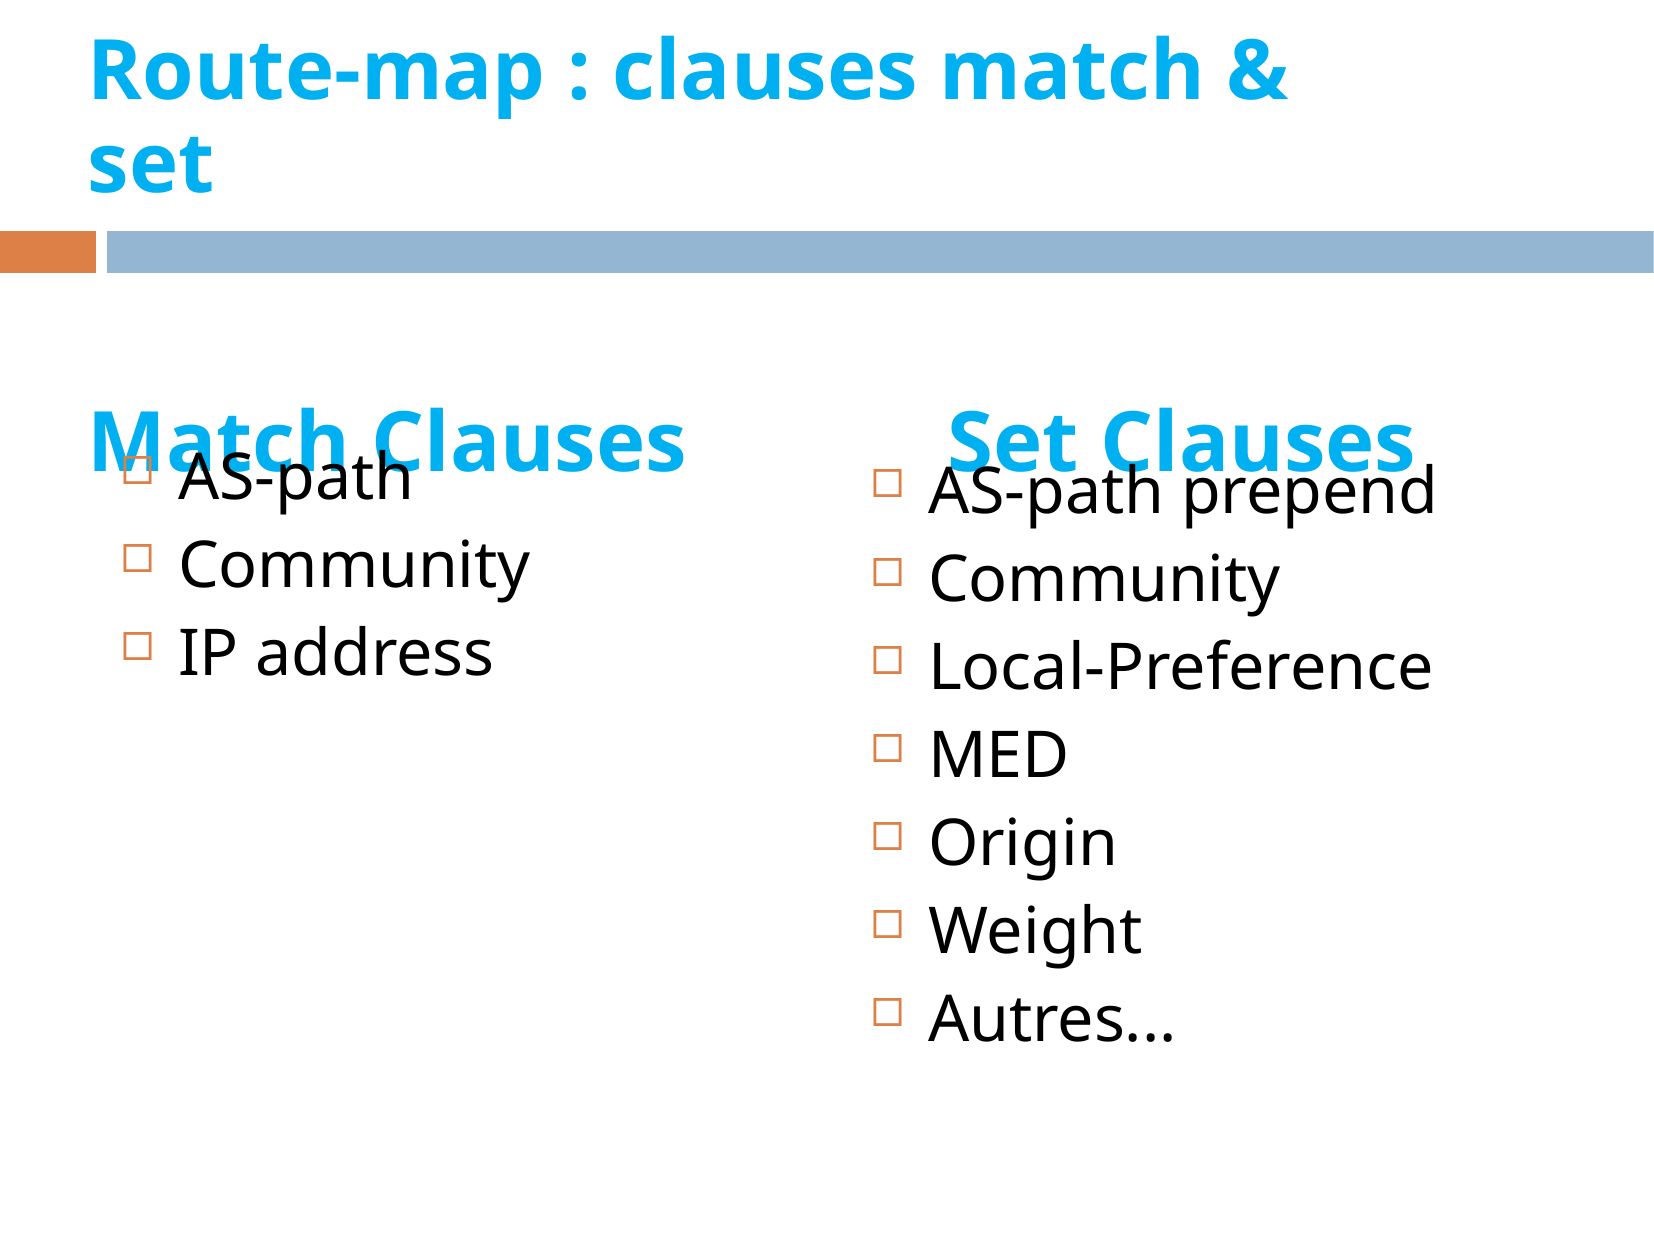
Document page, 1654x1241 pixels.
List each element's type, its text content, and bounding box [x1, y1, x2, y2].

title Route-map : clauses match & set Match Clauses Set Clauses [69, 15, 1448, 186]
list AS-path prepend Community Local-Preference MED Origin Weight Autres... [851, 446, 1540, 1241]
list AS-path Community IP address [101, 432, 845, 1089]
